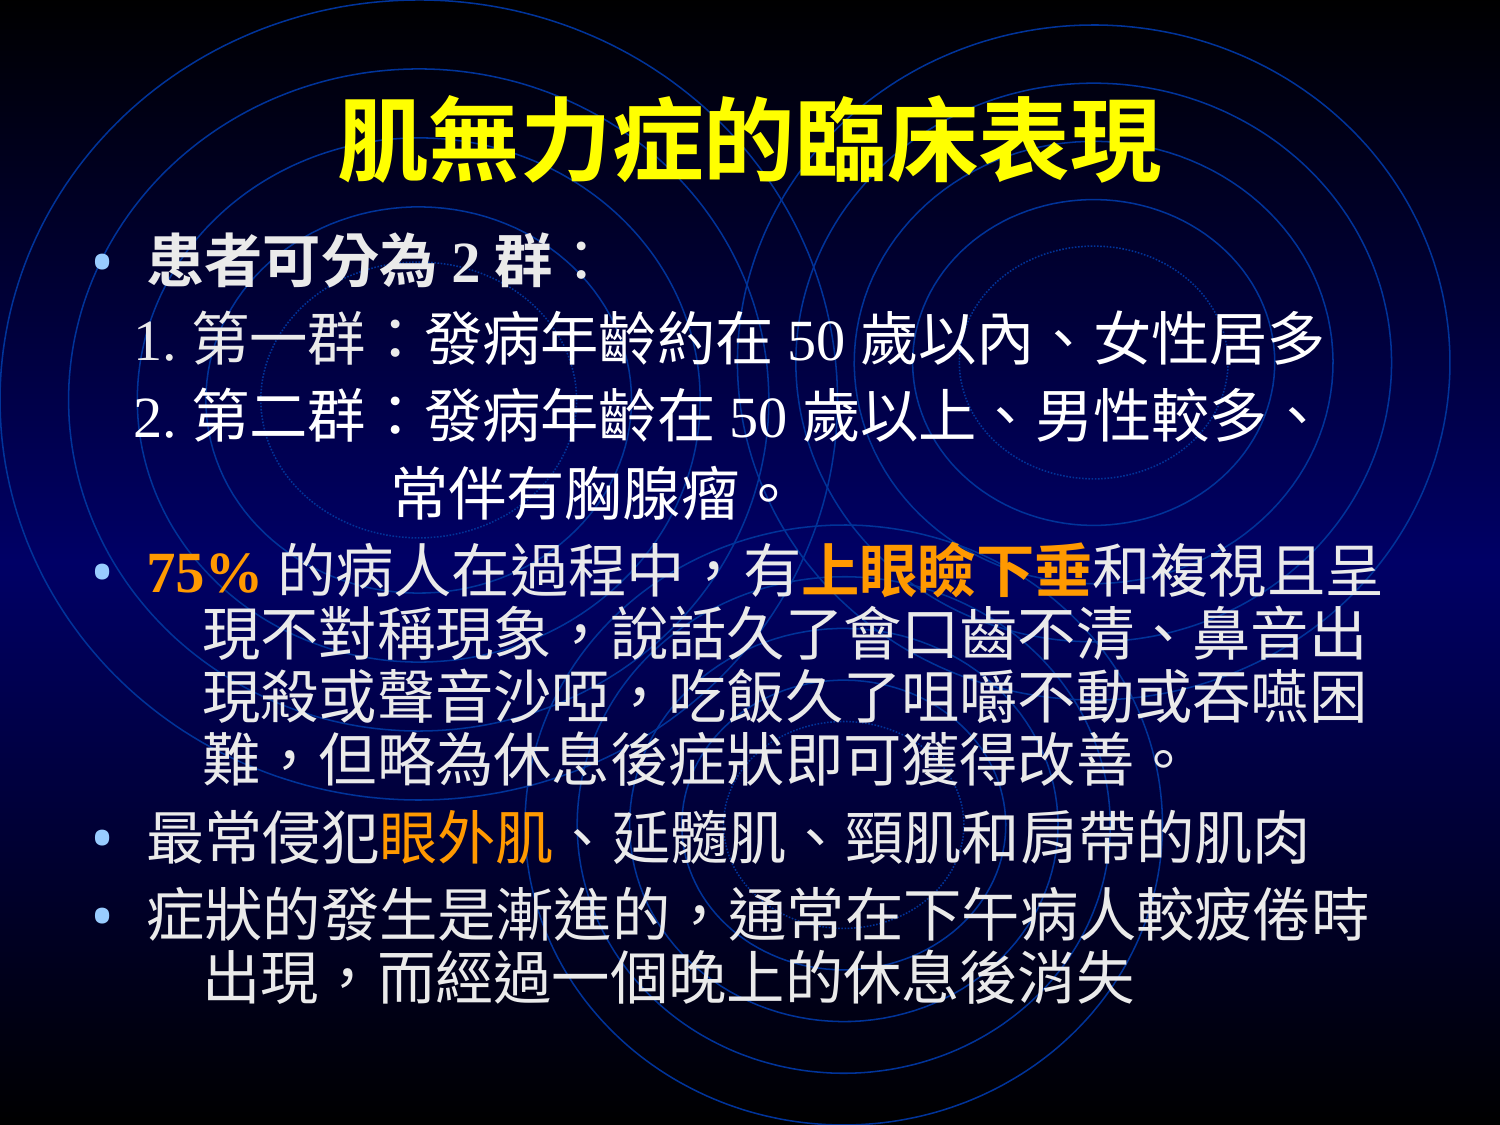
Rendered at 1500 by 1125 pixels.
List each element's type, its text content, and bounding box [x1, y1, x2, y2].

text_box 肌無力症的臨床表現 [113, 75, 1388, 200]
text_box 患者可分為2群： 1.第一群：發病年齡約在50歲以內、女性居多 2.第二群：發病年齡在50歲以上、男性較多、 常伴有胸腺瘤。 75%的病人在過程中，有上眼瞼下垂和複視且呈現不對稱現象，說話久了會口齒不清、鼻音出現殺或聲音沙啞，吃飯久了咀嚼不動或吞嚥困難，但略為休息後症狀即可獲得改善。 最常侵犯眼外肌、延髓肌、頸肌和肩帶的肌肉 症狀的發生是漸進的，通常在下午病人較疲倦時出現，而經過一個晚上的休息後消失 [75, 225, 1413, 1000]
